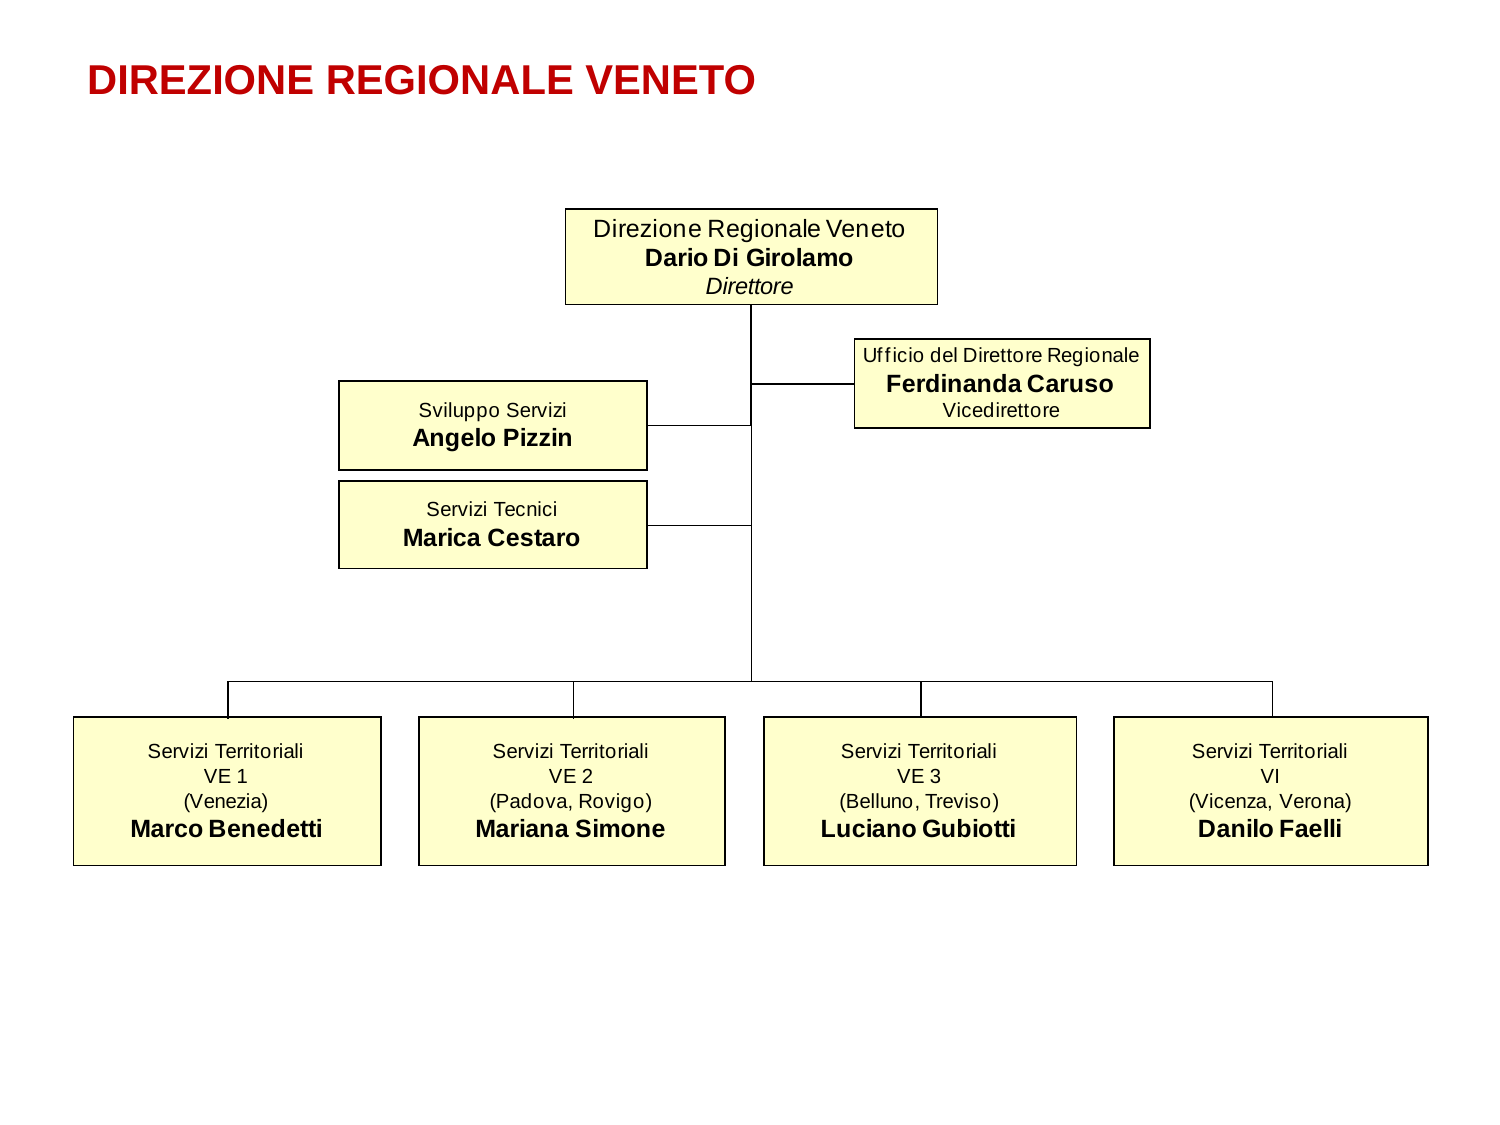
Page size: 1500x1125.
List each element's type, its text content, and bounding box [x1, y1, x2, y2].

picture [71, 203, 1429, 867]
text_box DIREZIONE REGIONALE VENETO [72, 45, 1462, 128]
